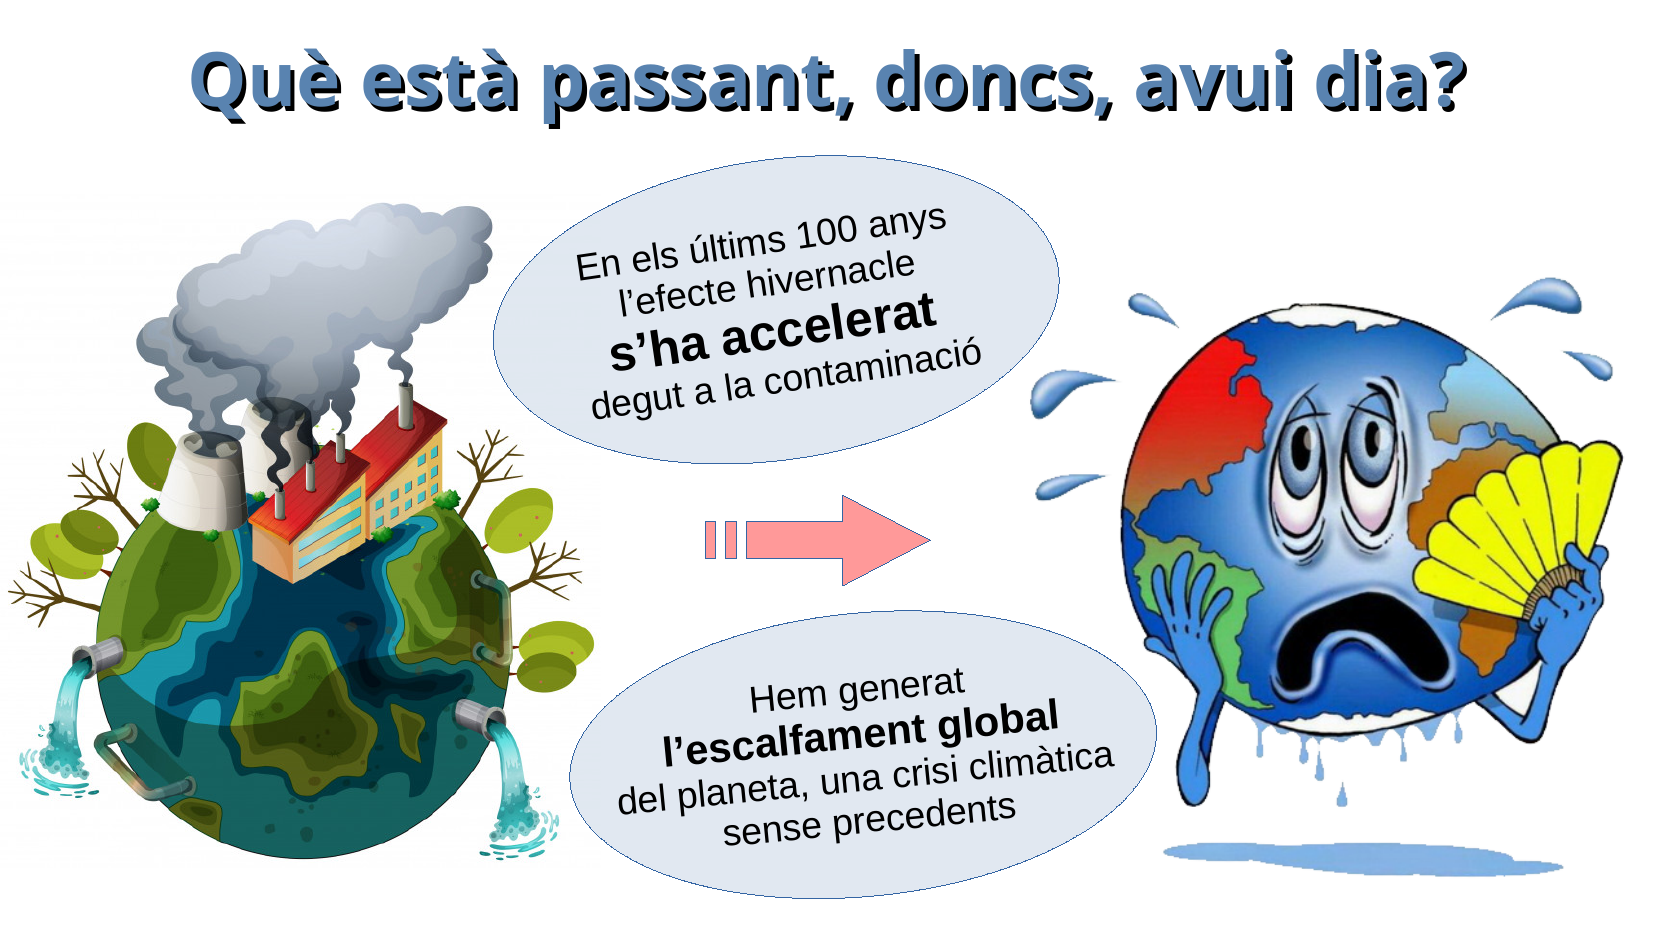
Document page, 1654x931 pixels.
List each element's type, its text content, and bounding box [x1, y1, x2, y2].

picture [1007, 239, 1654, 901]
text_box [746, 495, 931, 586]
picture [0, 194, 601, 868]
text_box Hem generat l’escalfament global del planeta, una crisi climàtica sense precedents [569, 610, 1157, 899]
title Què està passant, doncs, avui dia? [82, 0, 1571, 156]
text_box [725, 521, 737, 559]
text_box En els últims 100 anys l’efecte hivernacle s’ha accelerat degut a la contaminació [493, 155, 1060, 464]
text_box [705, 521, 716, 559]
